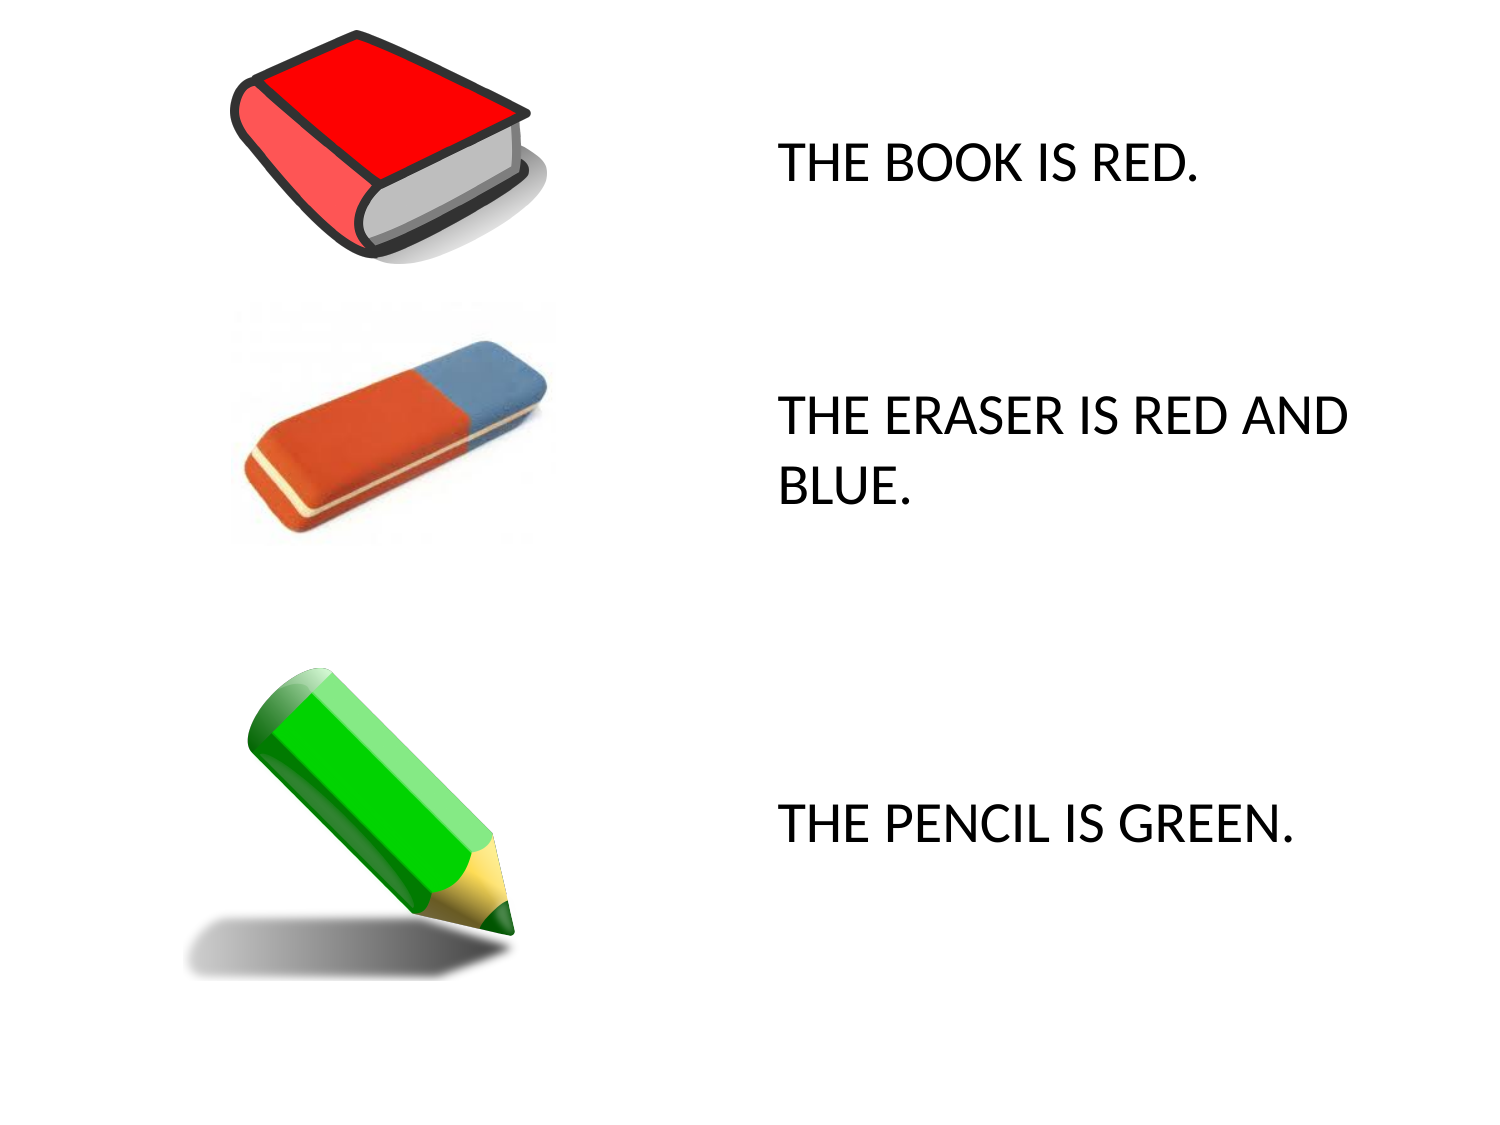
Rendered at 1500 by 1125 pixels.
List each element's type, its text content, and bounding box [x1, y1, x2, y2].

picture [231, 302, 556, 546]
picture [183, 668, 522, 981]
picture [230, 30, 547, 264]
list THE BOOK IS RED. THE ERASER IS RED AND BLUE. THE PENCIL IS GREEN. [762, 30, 1426, 1083]
